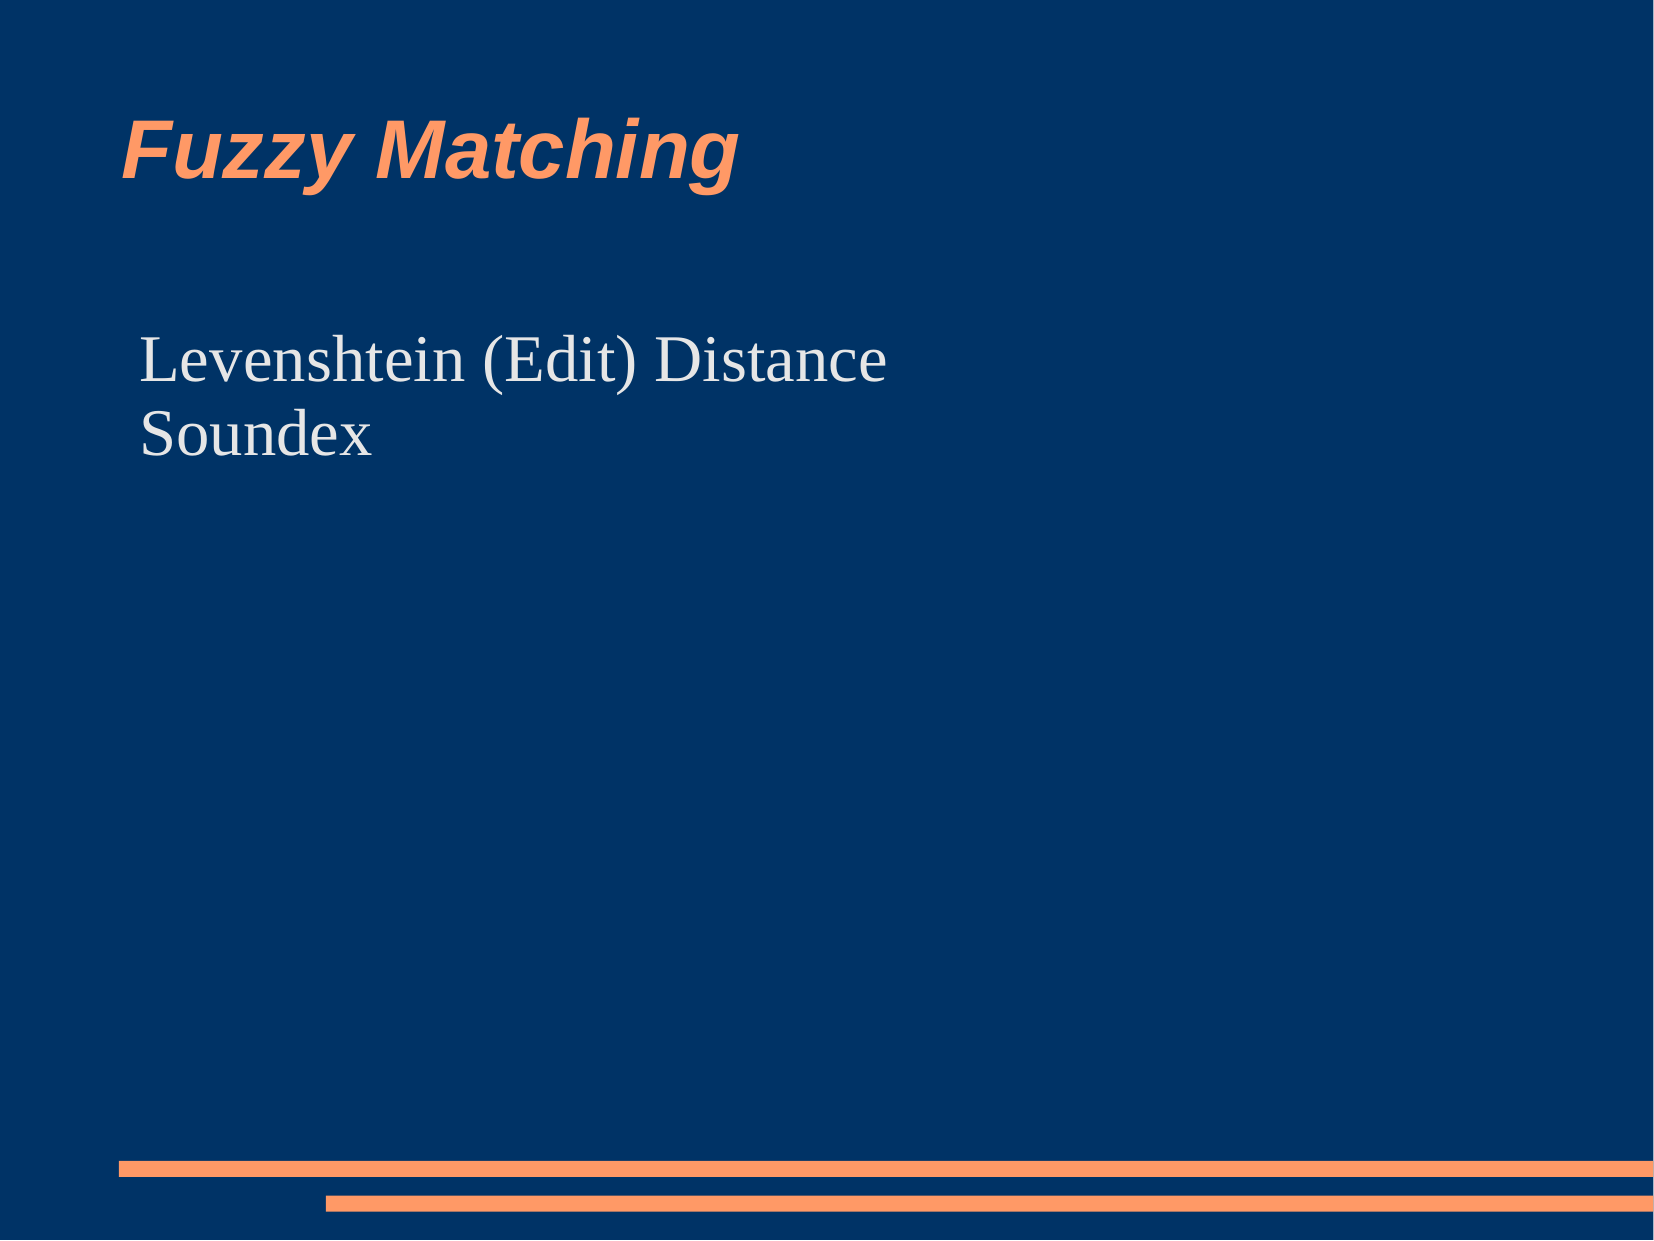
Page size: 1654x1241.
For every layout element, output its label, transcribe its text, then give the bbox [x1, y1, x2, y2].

list Levenshtein (Edit) Distance Soundex [121, 322, 1561, 1118]
title Fuzzy Matching [121, 46, 1534, 254]
